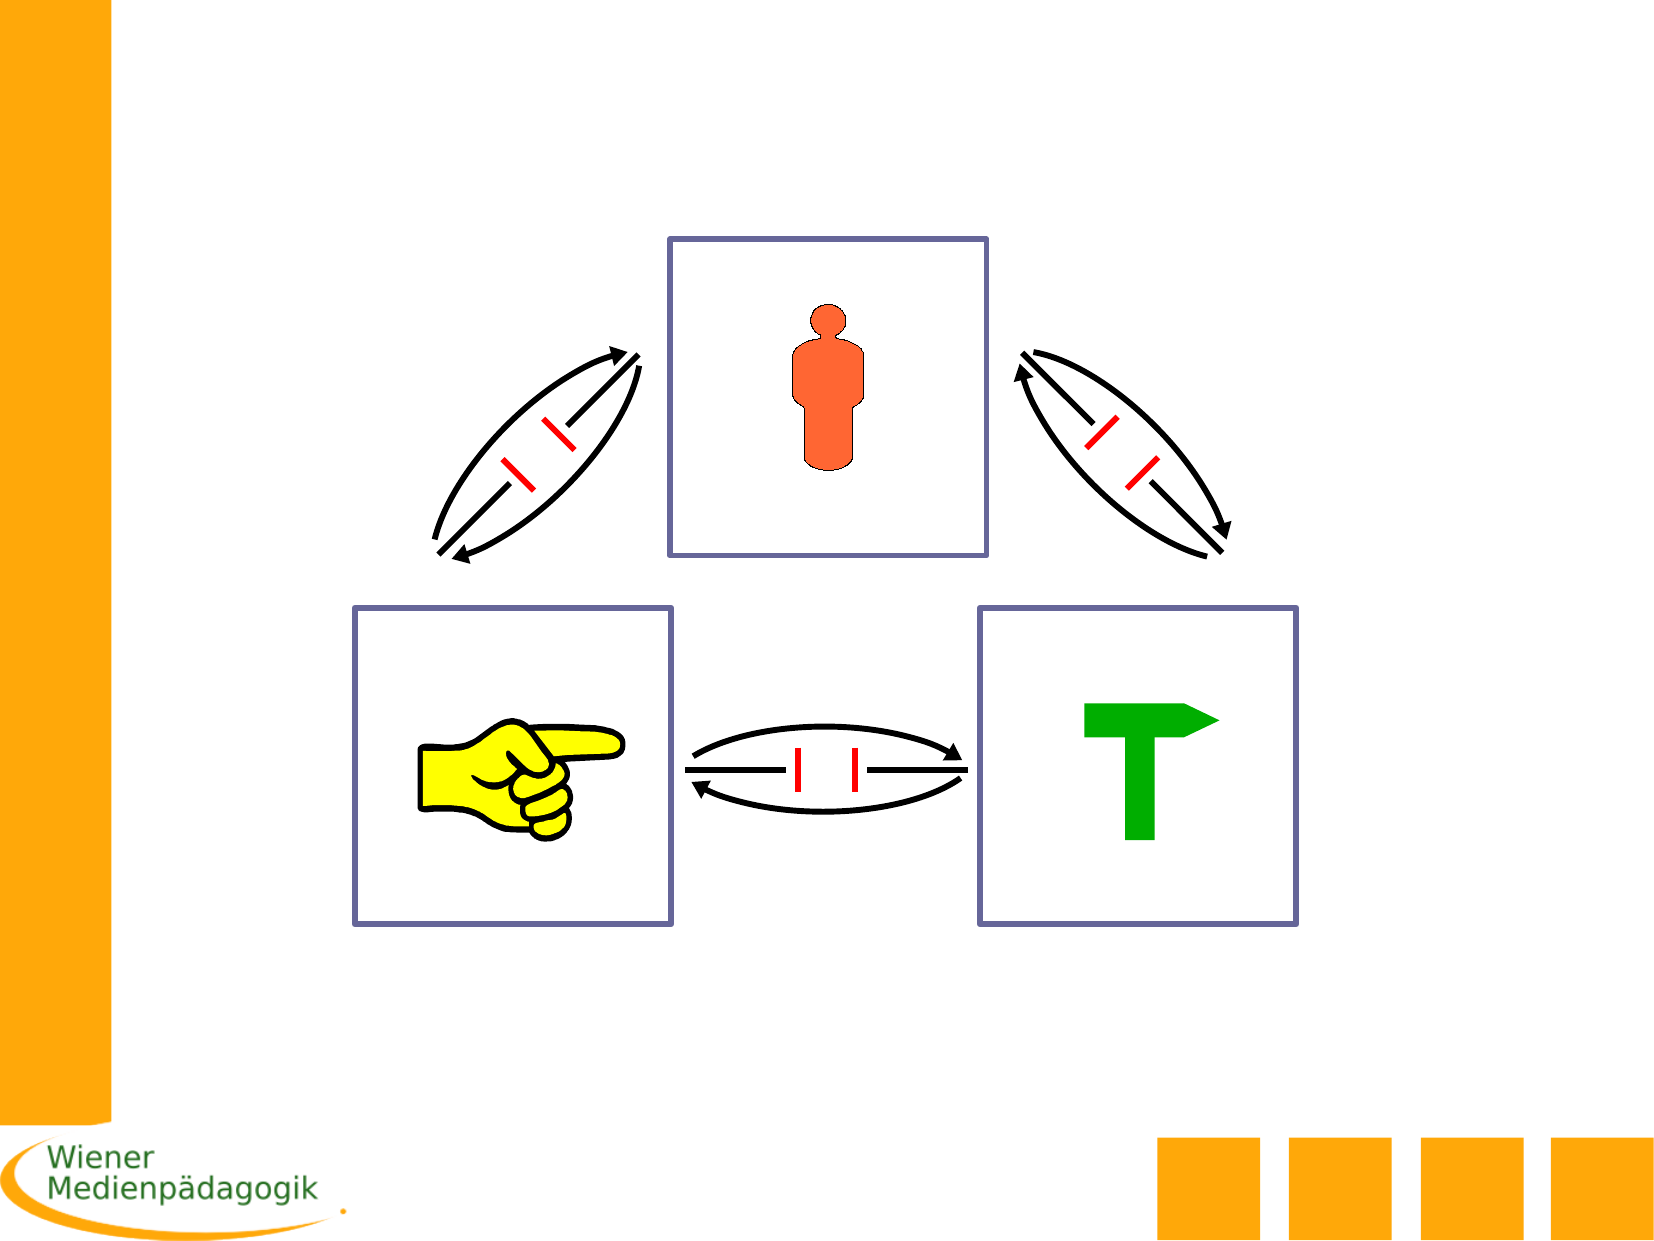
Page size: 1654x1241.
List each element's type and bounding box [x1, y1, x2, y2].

text_box [363, 613, 663, 916]
text_box [986, 612, 1286, 914]
text_box [792, 304, 864, 471]
picture [0, 1114, 398, 1241]
